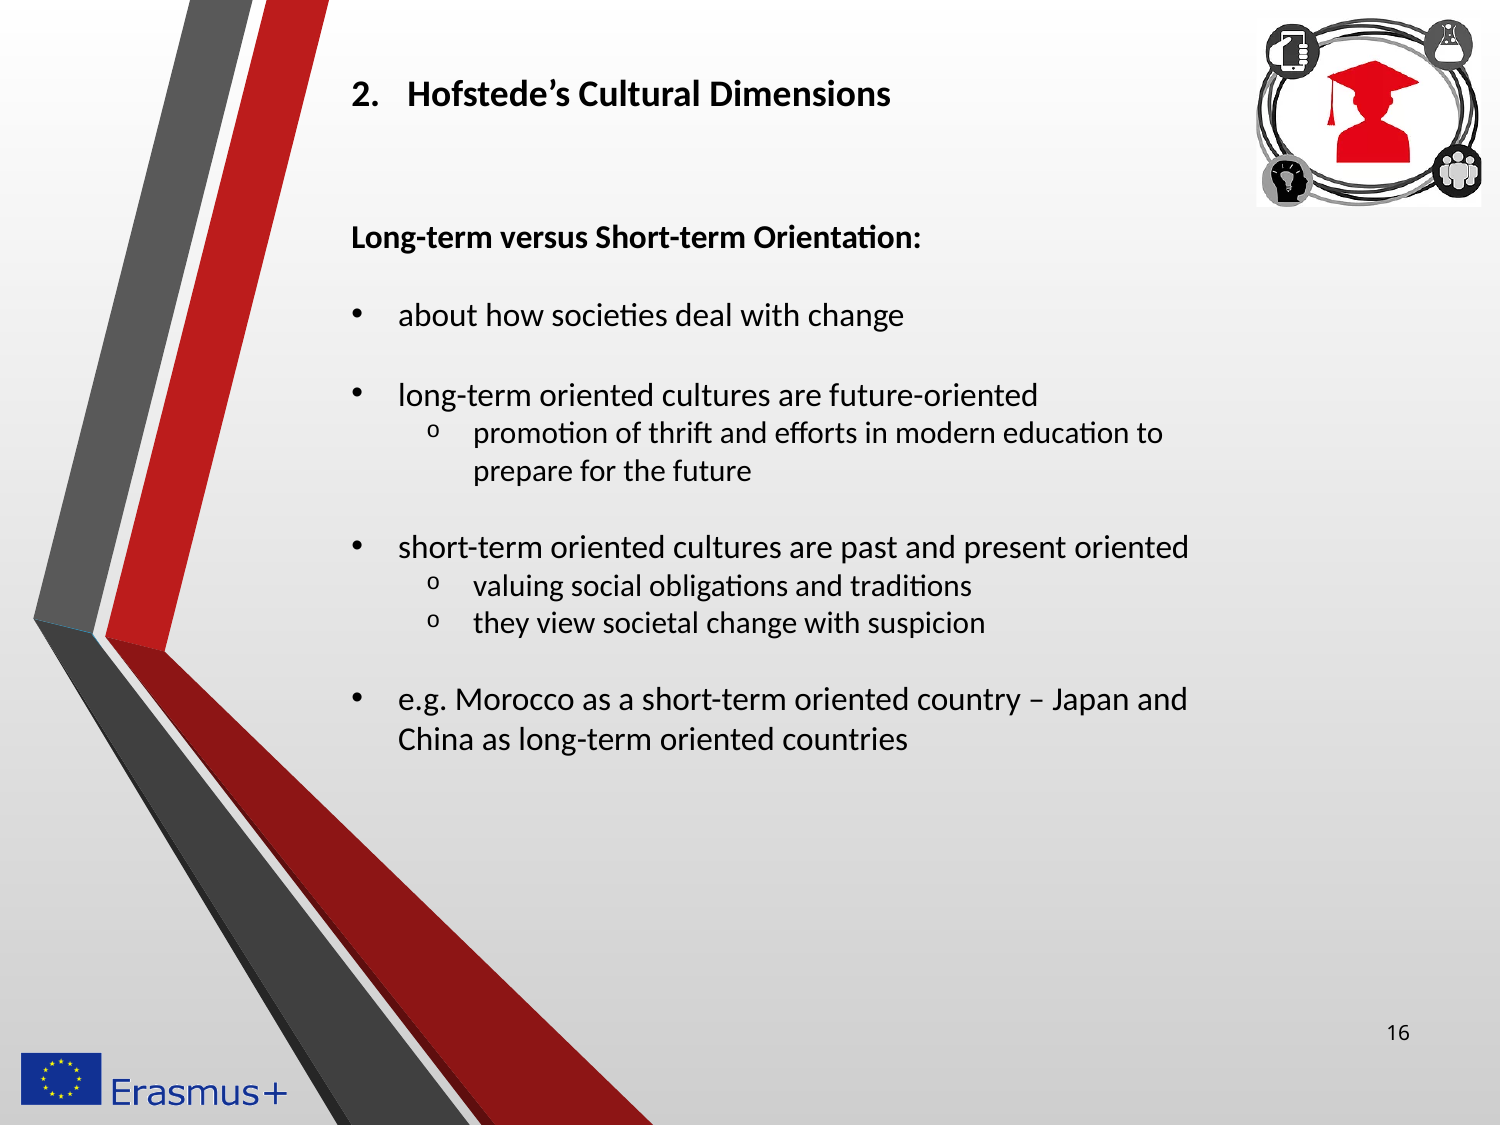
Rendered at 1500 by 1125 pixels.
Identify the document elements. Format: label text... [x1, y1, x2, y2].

text_box Long-term versus Short-term Orientation: about how societies deal with change long-term oriented cultures are future-oriented promotion of thrift and efforts in modern education to prepare for the future short-term oriented cultures are past and present oriented valuing social obligations and traditions they view societal change with suspicion e.g. Morocco as a short-term oriented country – Japan and China as long-term oriented countries [336, 208, 1258, 765]
picture [5, 1037, 302, 1120]
picture [1256, 18, 1482, 207]
slide_number <numer> [1357, 1003, 1425, 1064]
chart [1257, 19, 1483, 209]
text_box Hofstede’s Cultural Dimensions [336, 61, 1247, 122]
